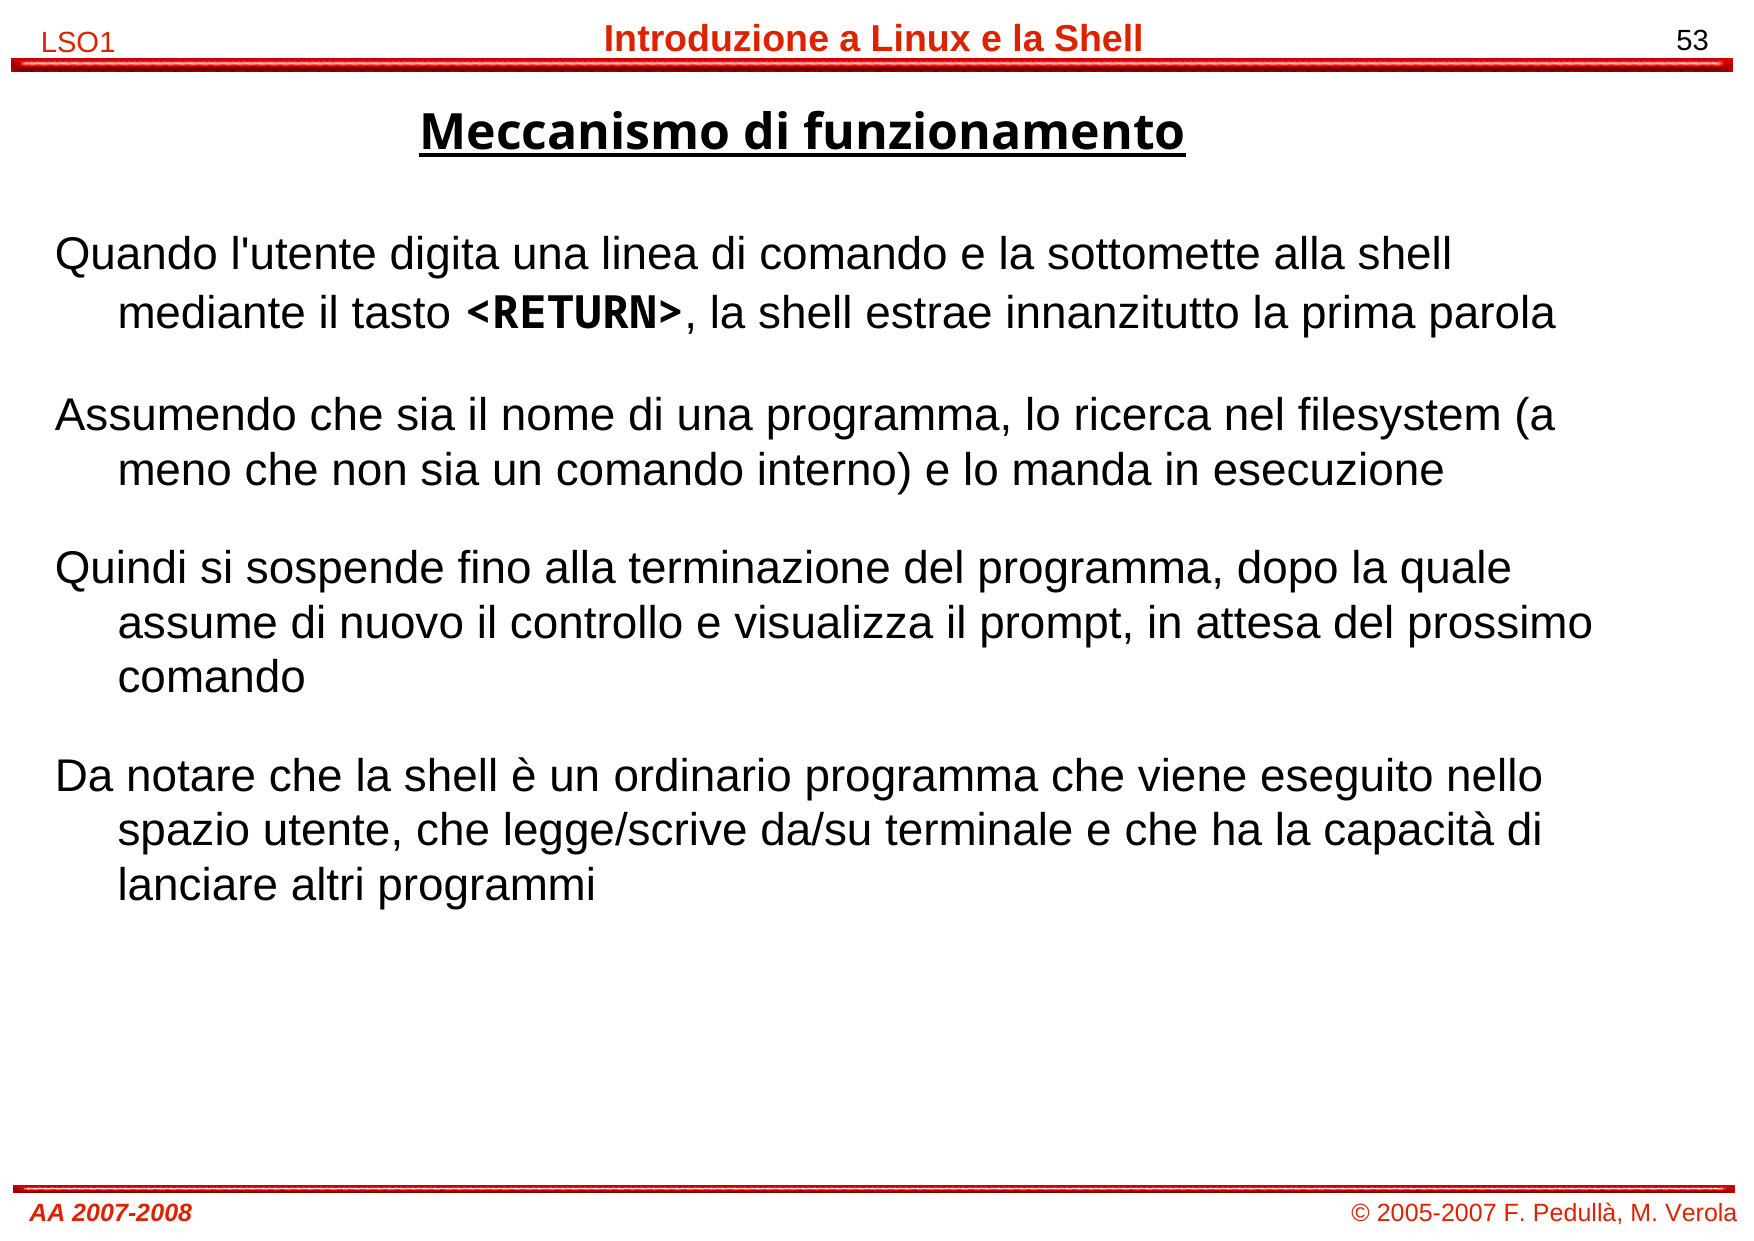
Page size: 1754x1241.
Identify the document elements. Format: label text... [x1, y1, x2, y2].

picture [11, 58, 1733, 72]
list Quando l'utente digita una linea di comando e la sottomette alla shell mediante il tasto <RETURN>, la shell estrae innanzitutto la prima parola Assumendo che sia il nome di una programma, lo ricerca nel filesystem (a meno che non sia un comando interno) e lo manda in esecuzione Quindi si sospende fino alla terminazione del programma, dopo la quale assume di nuovo il controllo e visualizza il prompt, in attesa del prossimo comando Da notare che la shell è un ordinario programma che viene eseguito nello spazio utente, che legge/scrive da/su terminale e che ha la capacità di lanciare altri programmi [55, 224, 1599, 926]
picture [13, 1185, 1735, 1193]
title Meccanismo di funzionamento [419, 84, 1234, 180]
